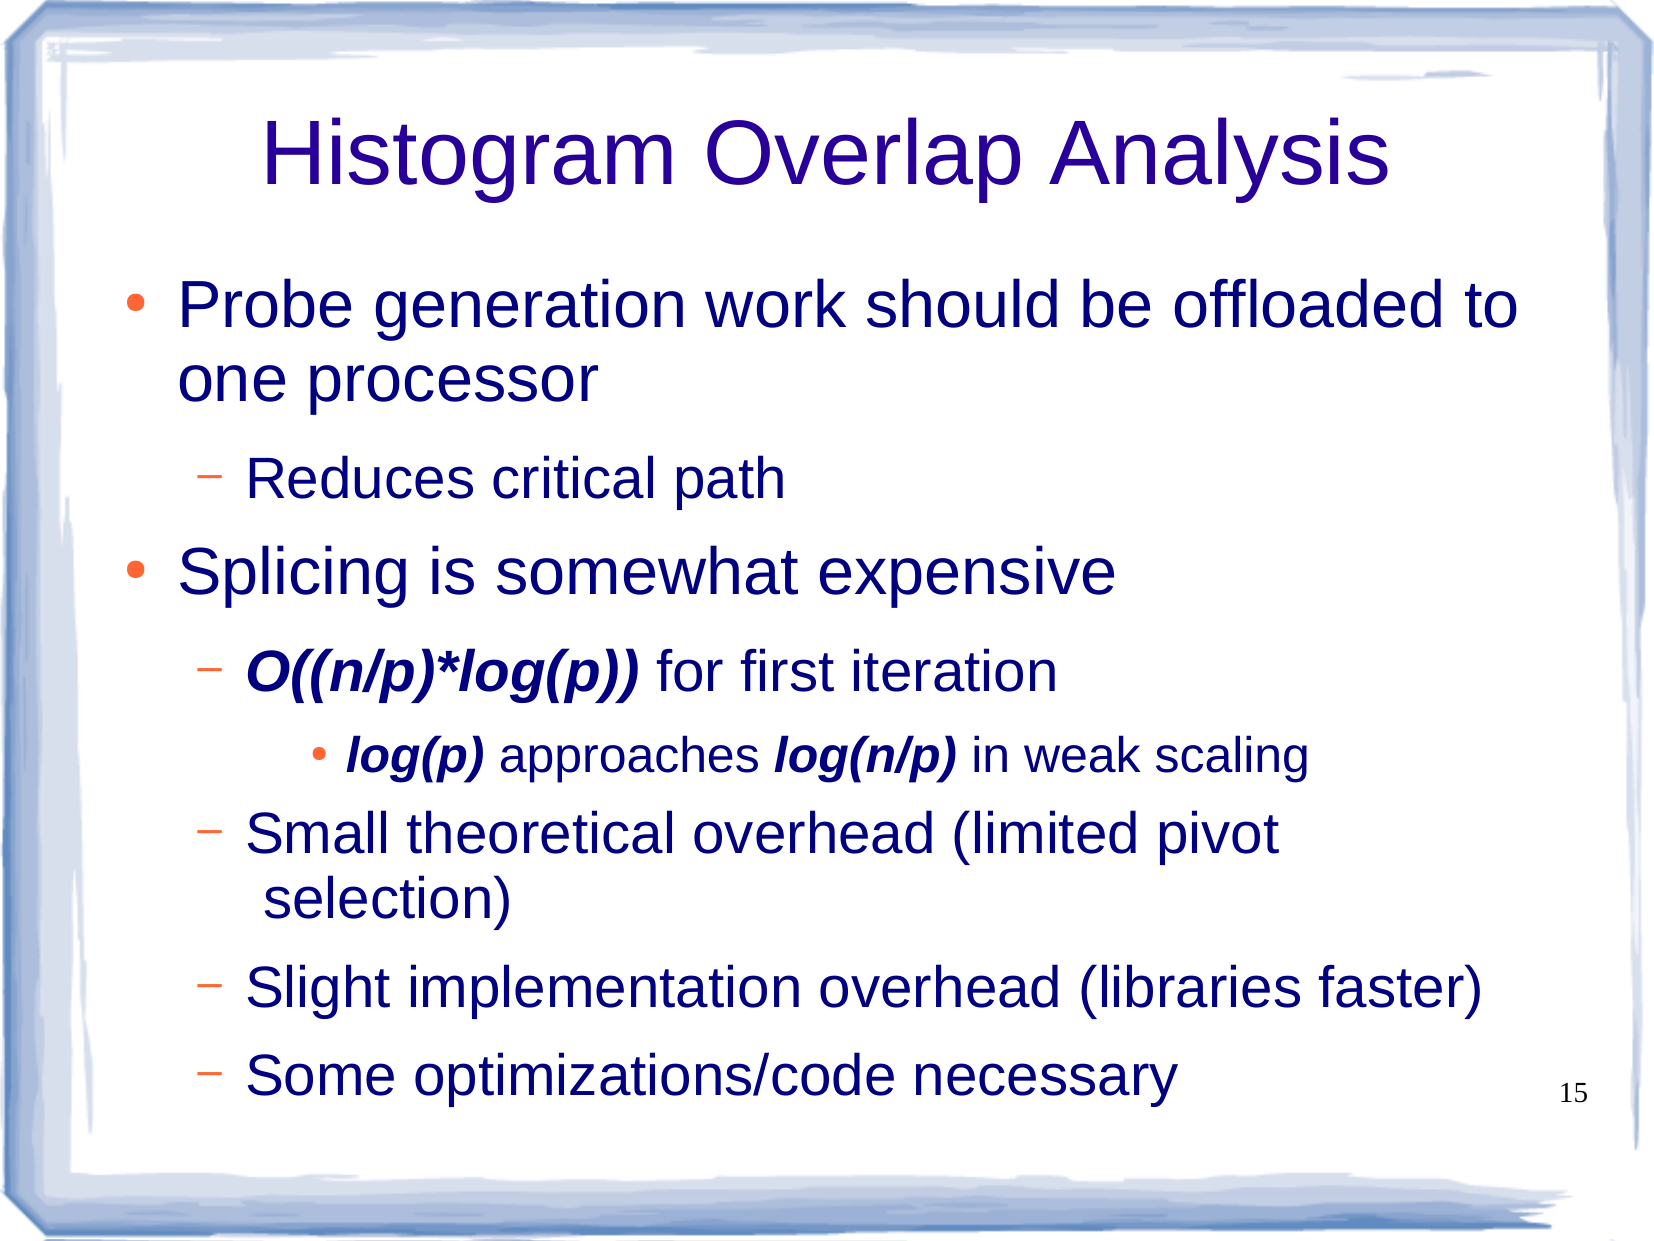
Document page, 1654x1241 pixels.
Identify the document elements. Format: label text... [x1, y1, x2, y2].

title Histogram Overlap Analysis [82, 49, 1571, 257]
picture [0, 0, 1654, 1241]
list Probe generation work should be offloaded to one processor Reduces critical path Splicing is somewhat expensive O((n/p)*log(p)) for first iteration log(p) approaches log(n/p) in weak scaling Small theoretical overhead (limited pivot selection) Slight implementation overhead (libraries faster) Some optimizations/code necessary [106, 266, 1530, 1109]
